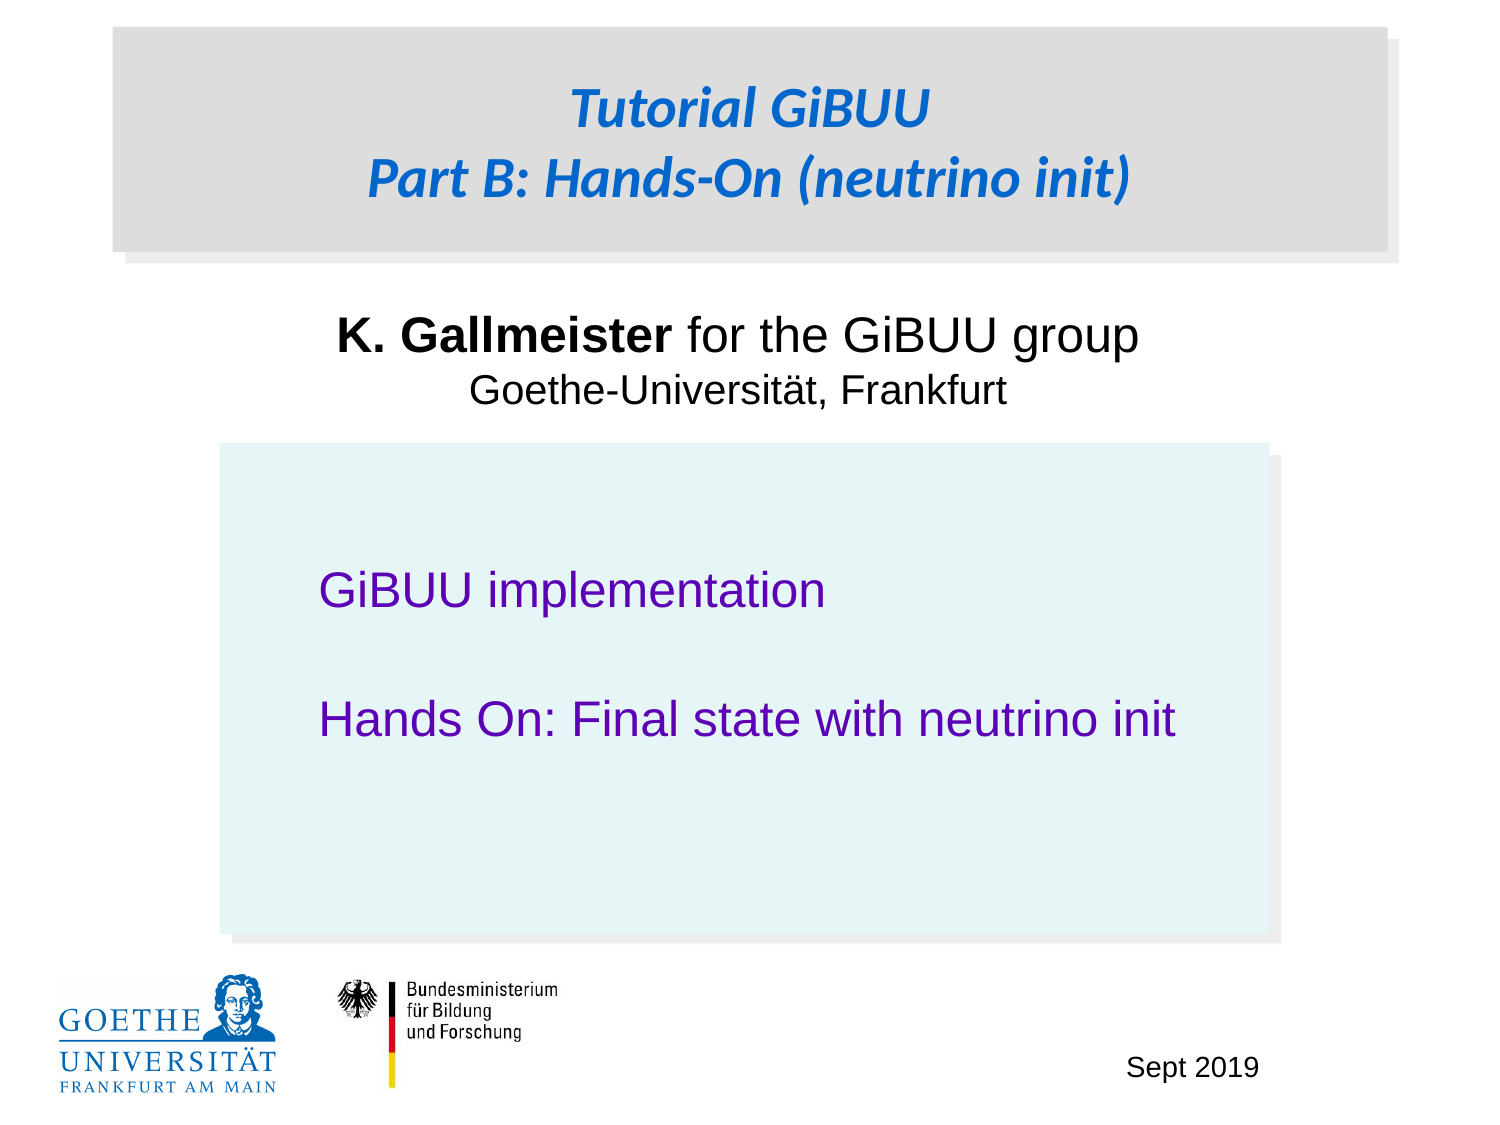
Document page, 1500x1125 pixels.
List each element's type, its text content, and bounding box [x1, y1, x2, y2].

picture [331, 974, 562, 1093]
subtitle GiBUU implementation Hands On: Final state with neutrino init [219, 442, 1270, 935]
picture [59, 974, 276, 1093]
title Tutorial GiBUU Part B: Hands-On (neutrino init) [112, 26, 1388, 253]
